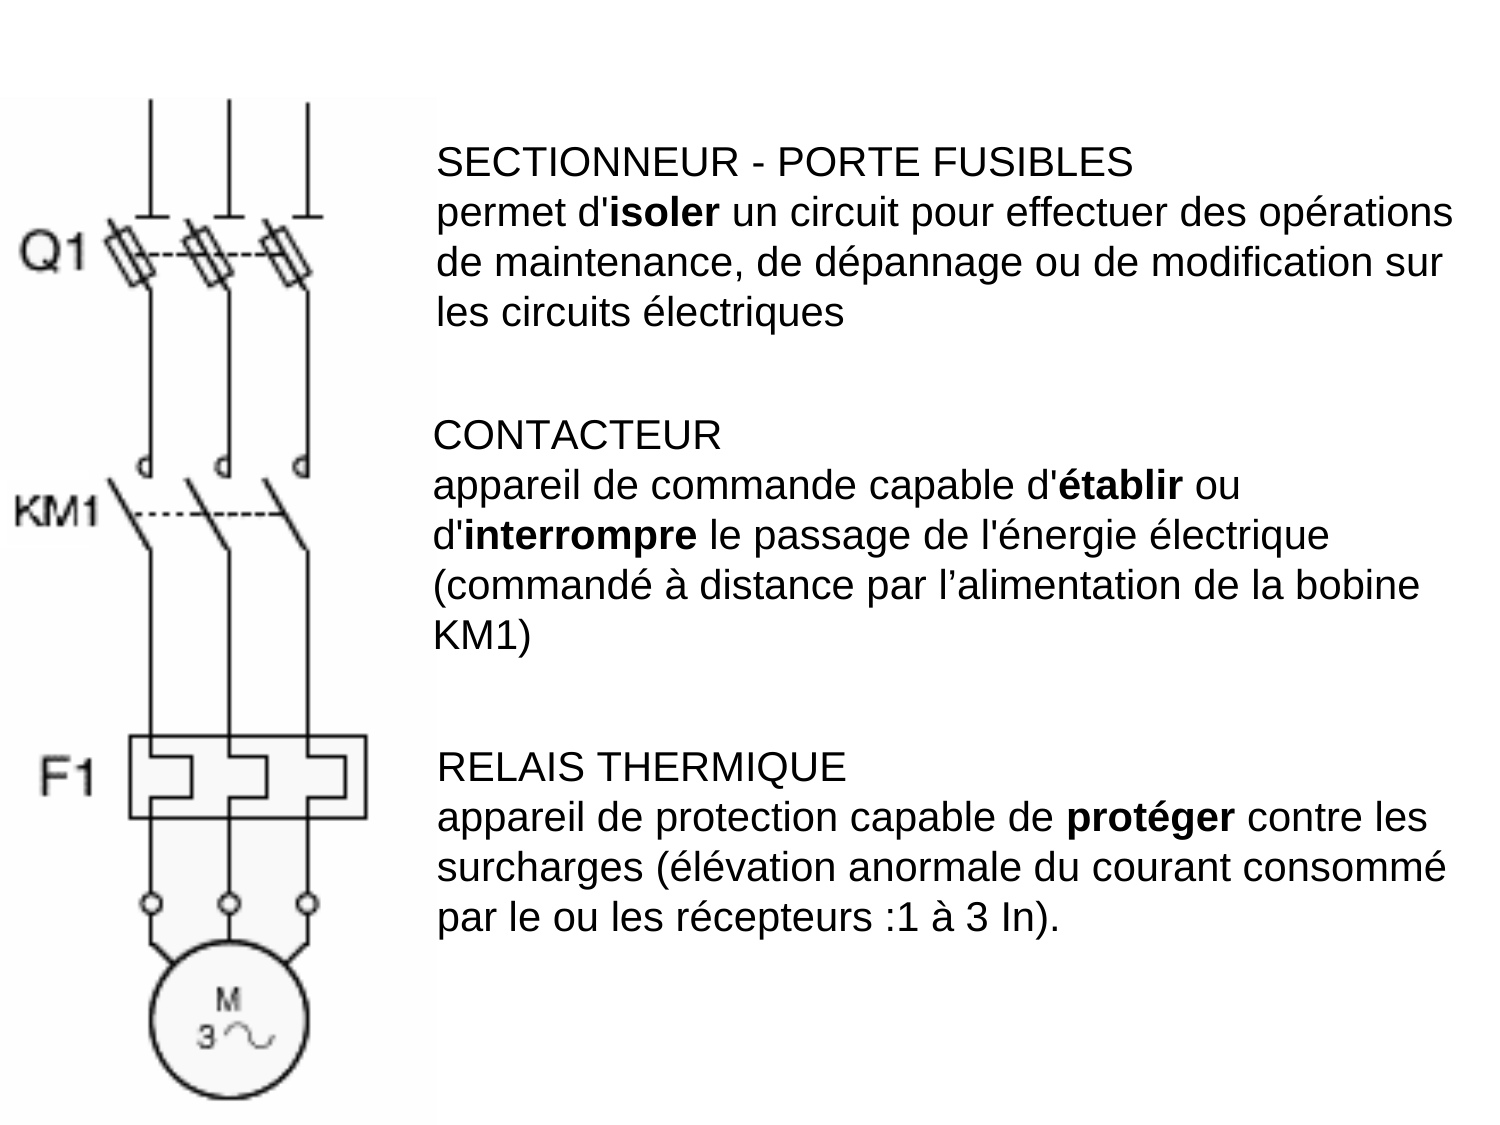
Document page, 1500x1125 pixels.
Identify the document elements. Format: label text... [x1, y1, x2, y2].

text_box CONTACTEUR appareil de commande capable d'établir ou d'interrompre le passage de l'énergie électrique (commandé à distance par l’alimentation de la bobine KM1) [417, 399, 1500, 666]
text_box RELAIS THERMIQUE appareil de protection capable de protéger contre les surcharges (élévation anormale du courant consommé par le ou les récepteurs :1 à 3 In). [422, 732, 1500, 948]
text_box SECTIONNEUR - PORTE FUSIBLES permet d'isoler un circuit pour effectuer des opérations de maintenance, de dépannage ou de modification sur les circuits électriques [421, 126, 1500, 343]
picture [0, 97, 437, 1125]
